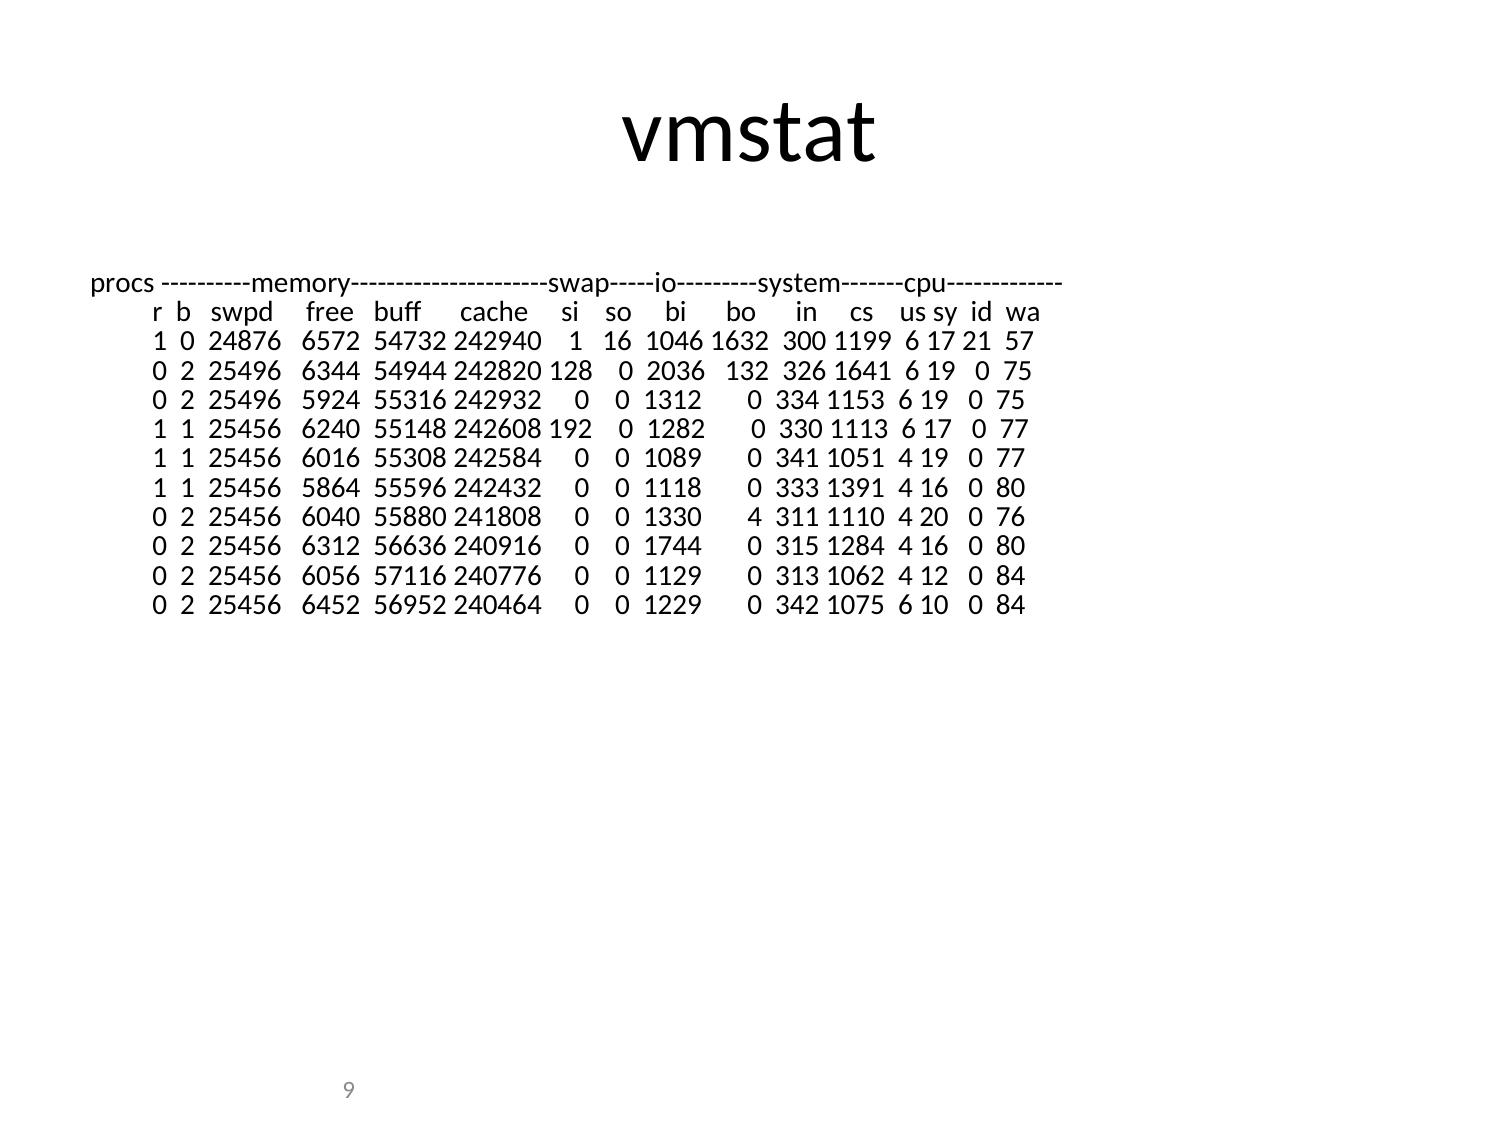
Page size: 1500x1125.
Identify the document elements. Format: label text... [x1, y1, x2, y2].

text_box procs ----------memory----------------------swap-----io---------system-------cpu------------- r b swpd free buff cache si so bi bo in cs us sy id wa 1 0 24876 6572 54732 242940 1 16 1046 1632 300 1199 6 17 21 57 0 2 25496 6344 54944 242820 128 0 2036 132 326 1641 6 19 0 75 0 2 25496 5924 55316 242932 0 0 1312 0 334 1153 6 19 0 75 1 1 25456 6240 55148 242608 192 0 1282 0 330 1113 6 17 0 77 1 1 25456 6016 55308 242584 0 0 1089 0 341 1051 4 19 0 77 1 1 25456 5864 55596 242432 0 0 1118 0 333 1391 4 16 0 80 0 2 25456 6040 55880 241808 0 0 1330 4 311 1110 4 20 0 76 0 2 25456 6312 56636 240916 0 0 1744 0 315 1284 4 16 0 80 0 2 25456 6056 57116 240776 0 0 1129 0 313 1062 4 12 0 84 0 2 25456 6452 56952 240464 0 0 1229 0 342 1075 6 10 0 84 [75, 262, 1426, 1005]
text_box vmstat [75, 45, 1426, 233]
text_box <number> [327, 1074, 1207, 1111]
